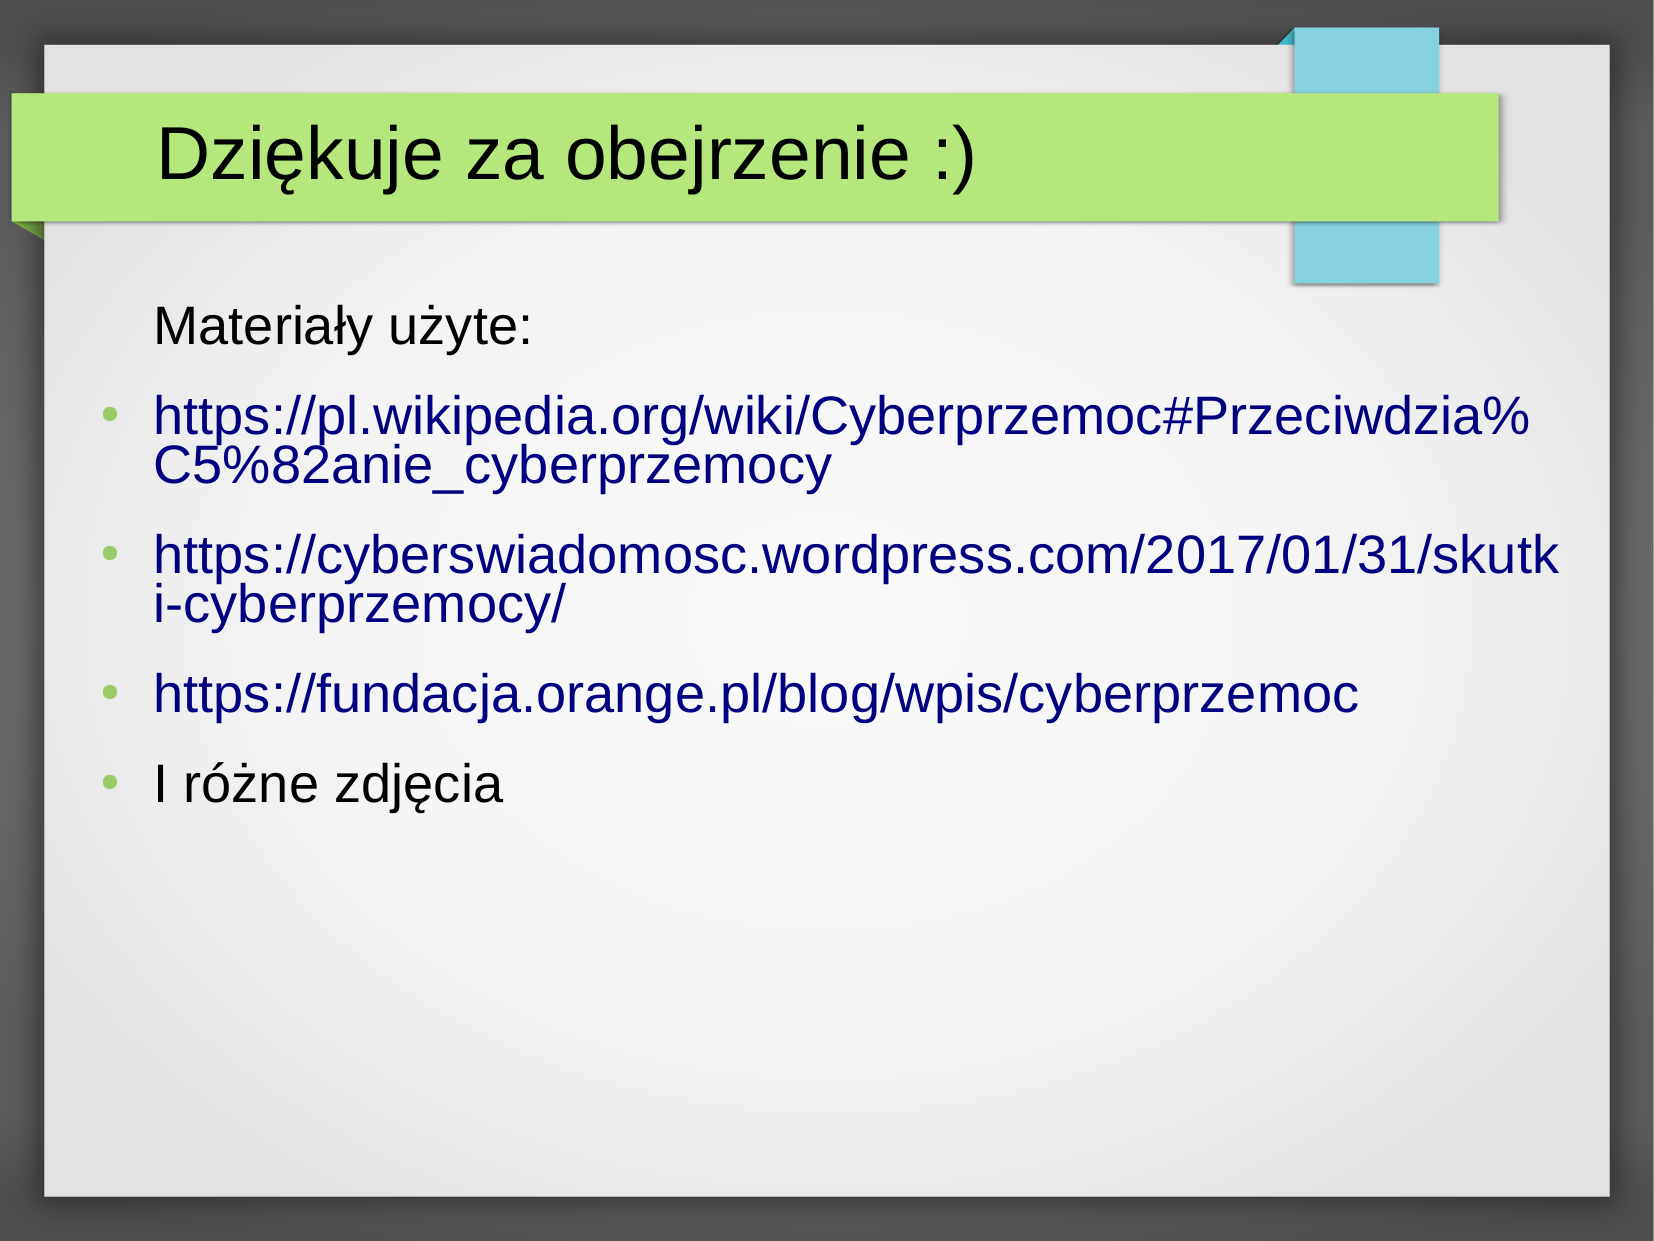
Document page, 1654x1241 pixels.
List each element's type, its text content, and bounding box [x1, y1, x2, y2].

list Materiały użyte: https://pl.wikipedia.org/wiki/Cyberprzemoc#Przeciwdzia%C5%82anie_cyberprzemocy https://cyberswiadomosc.wordpress.com/2017/01/31/skutki-cyberprzemocy/ https://fundacja.orange.pl/blog/wpis/cyberprzemoc I różne zdjęcia [82, 295, 1571, 1015]
title Dziękuje za obejrzenie :) [82, 94, 1264, 213]
picture [0, 0, 1654, 1241]
